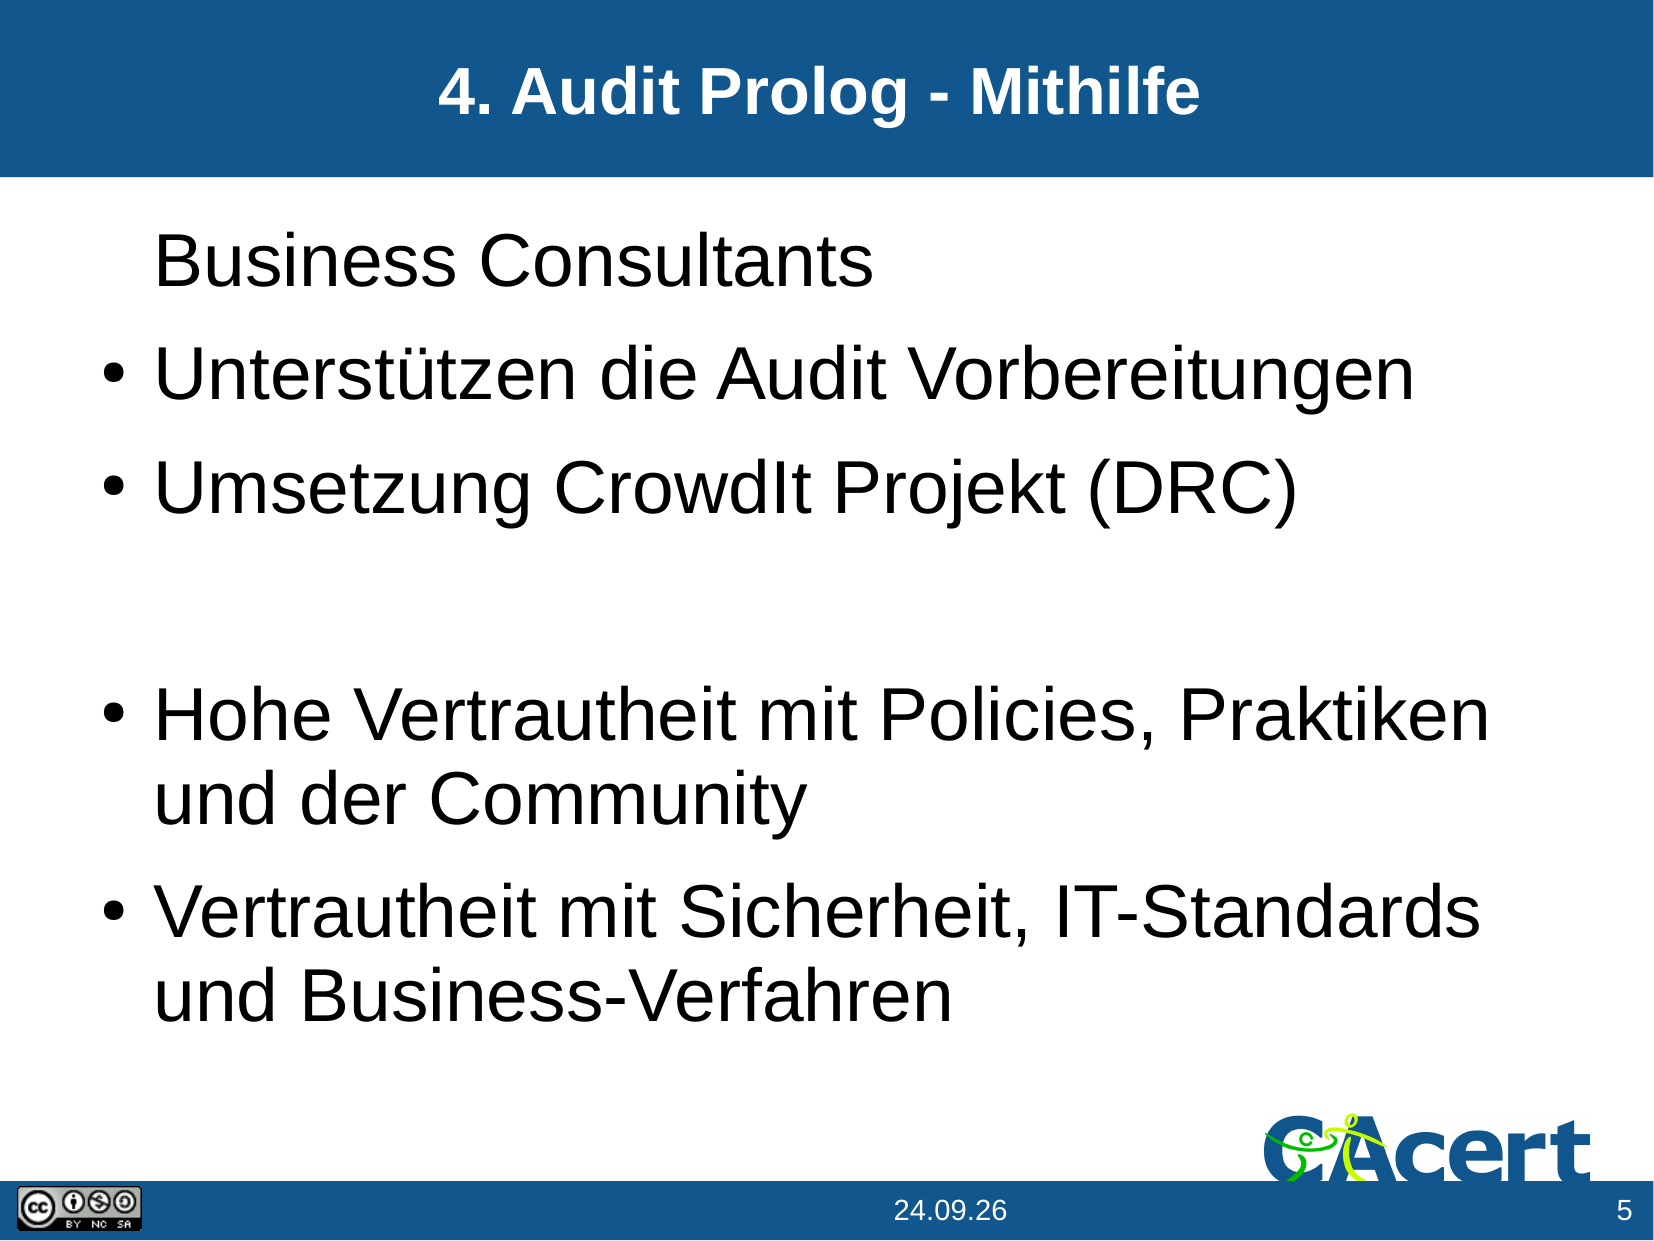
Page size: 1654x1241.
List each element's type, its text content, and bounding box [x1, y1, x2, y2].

picture [1263, 1112, 1591, 1181]
picture [17, 1186, 142, 1231]
list Business Consultants Unterstützen die Audit Vorbereitungen Umsetzung CrowdIt Projekt (DRC) Hohe Vertrautheit mit Policies, Praktiken und der Community Vertrautheit mit Sicherheit, IT-Standards und Business-Verfahren [82, 218, 1571, 1091]
title 4. Audit Prolog - Mithilfe [76, 17, 1565, 166]
